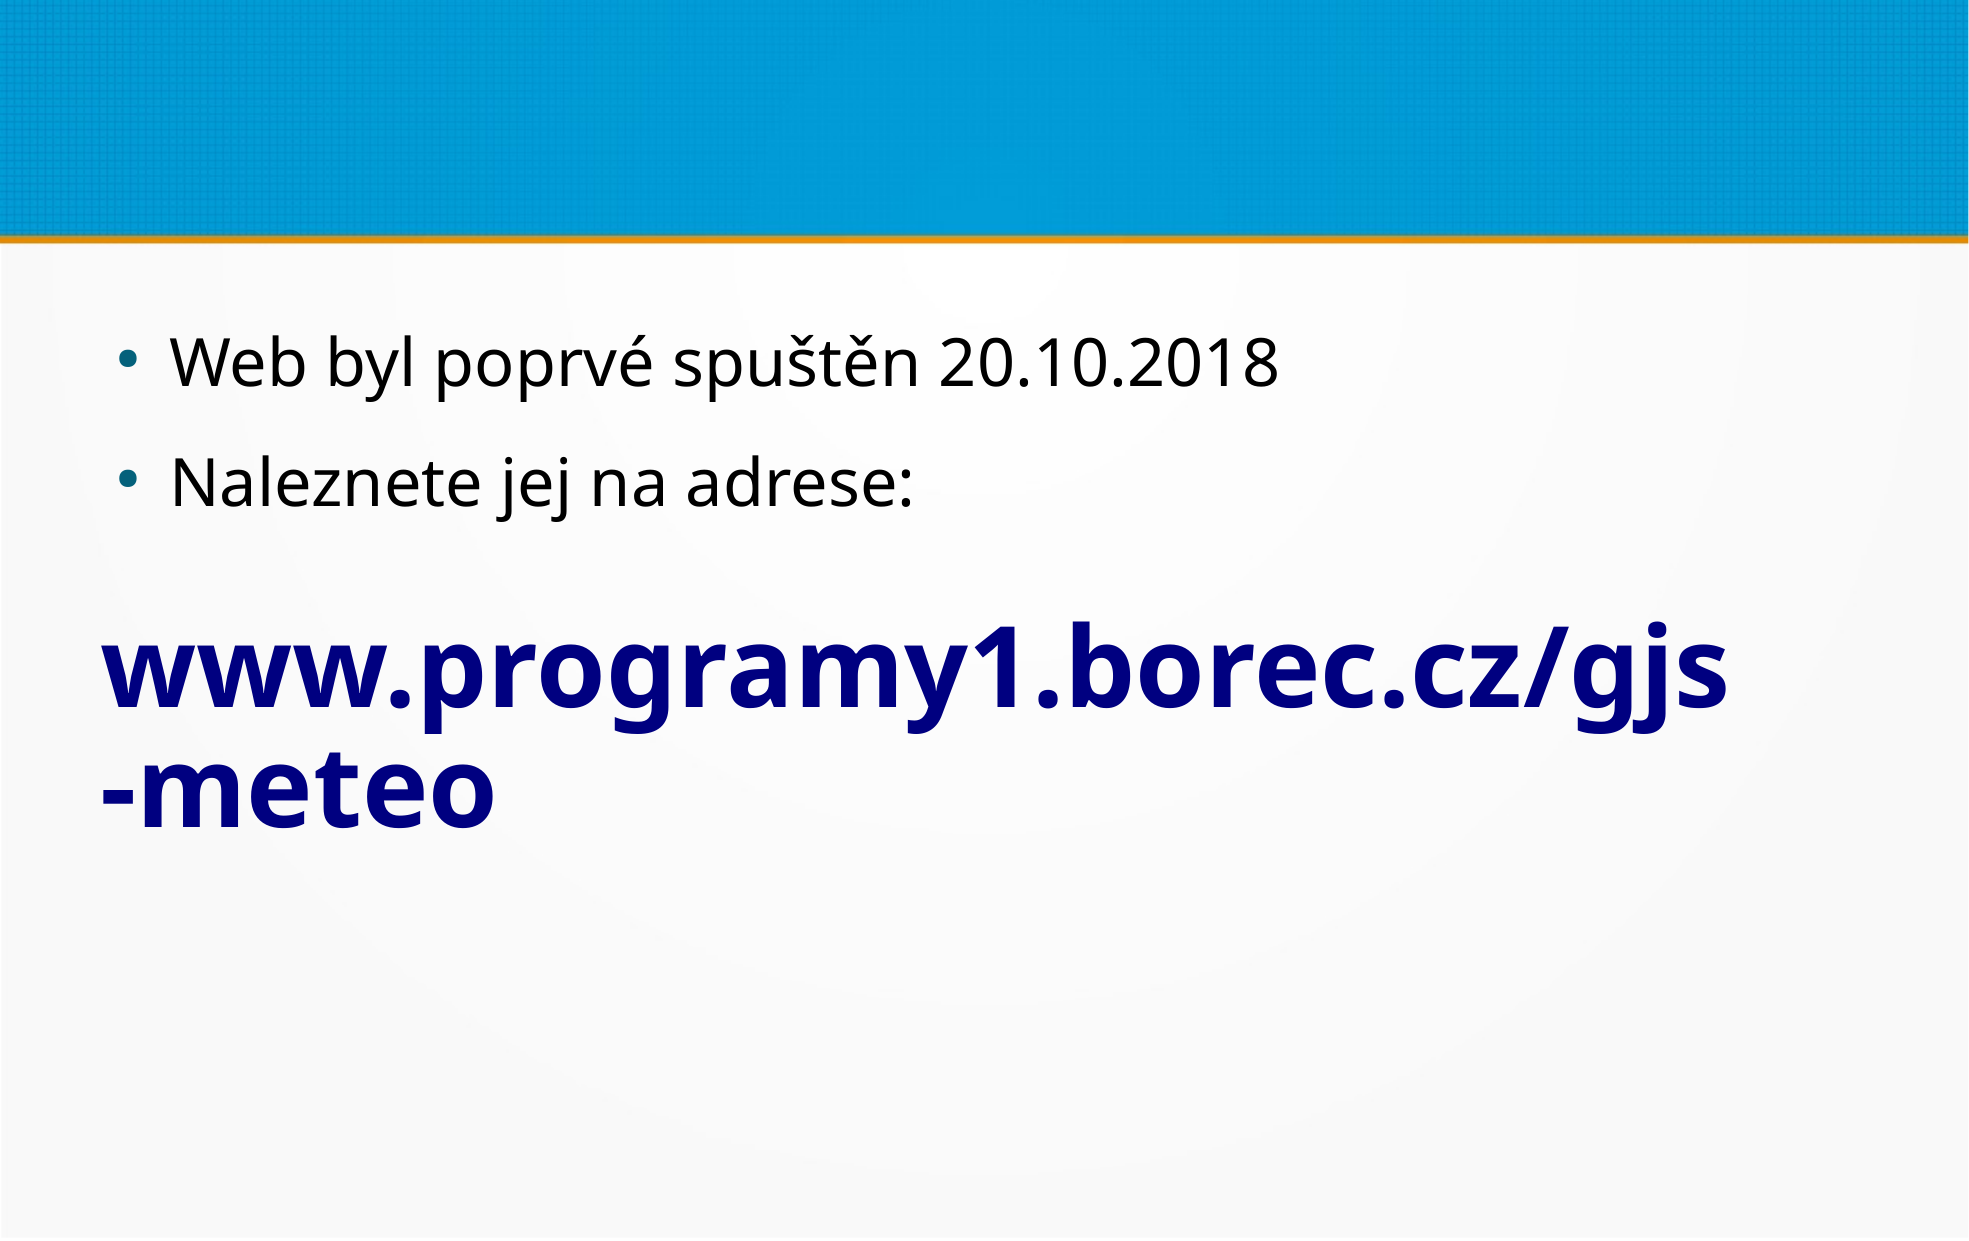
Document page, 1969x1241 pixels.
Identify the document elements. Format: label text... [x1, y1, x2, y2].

text_box www.programy1.borec.cz/gjs-meteo [94, 418, 1772, 910]
list Web byl poprvé spuštěn 20.10.2018 Naleznete jej na adrese: [98, 315, 1784, 1111]
picture [0, 233, 1969, 1241]
